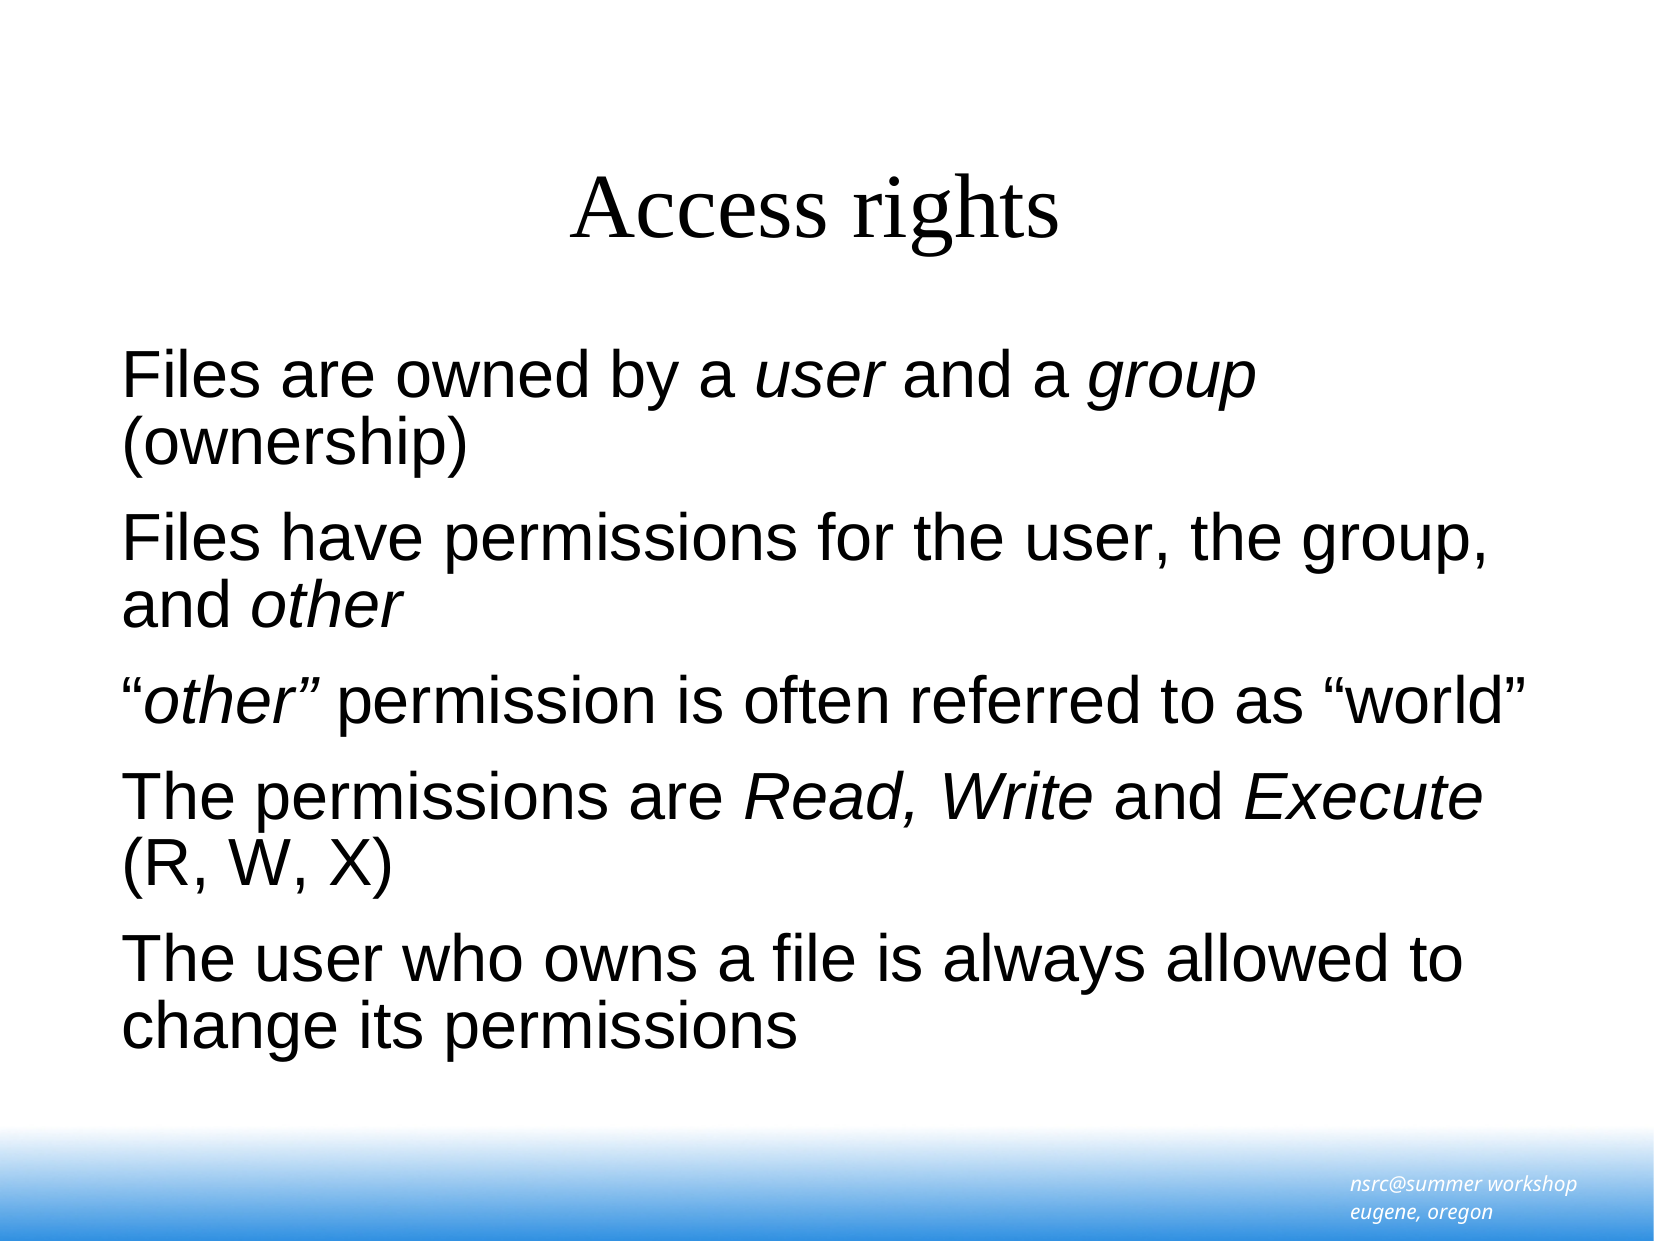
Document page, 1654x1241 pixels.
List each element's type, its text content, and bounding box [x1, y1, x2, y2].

list Files are owned by a user and a group (ownership) Files have permissions for the user, the group, and other “other” permission is often referred to as “world” The permissions are Read, Write and Execute (R, W, X) The user who owns a file is always allowed to change its permissions [121, 344, 1534, 1135]
picture [0, 1124, 1654, 1241]
title Access rights [121, 102, 1534, 311]
